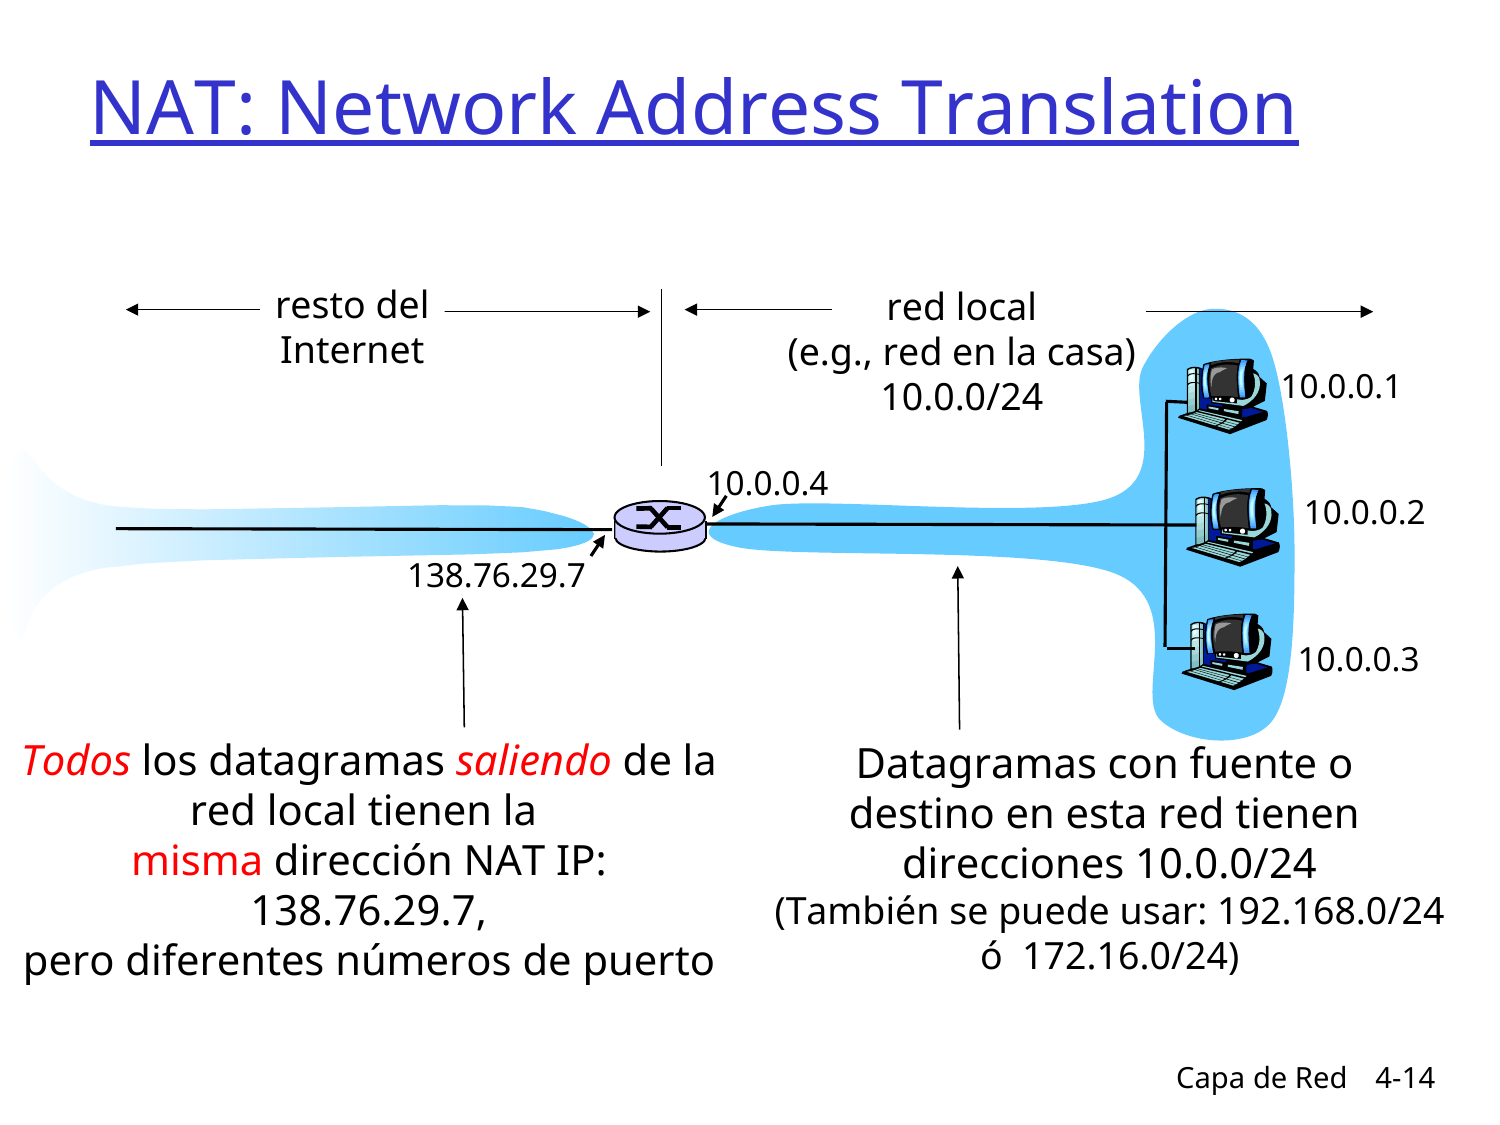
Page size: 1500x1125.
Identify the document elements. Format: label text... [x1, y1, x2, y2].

text_box [614, 501, 706, 552]
text_box [716, 312, 1273, 523]
title NAT: Network Address Translation [75, 15, 1463, 196]
chart [1186, 487, 1282, 567]
text_box 10.0.0.3 [1282, 630, 1435, 687]
text_box Datagramas con fuente o destino en esta red tienen direcciones 10.0.0/24 (También se puede usar: 192.168.0/24 ó 172.16.0/24) [759, 728, 1460, 985]
text_box [708, 404, 1295, 728]
text_box Todos los datagramas saliendo de la red local tienen la misma dirección NAT IP: 138.76.29.7, pero diferentes números de puerto [0, 725, 739, 992]
text_box 10.0.0.1 [1265, 357, 1418, 414]
text_box resto del Internet [260, 273, 445, 379]
text_box 10.0.0.4 [691, 454, 844, 511]
chart [1178, 358, 1270, 435]
text_box red local (e.g., red en la casa) 10.0.0/24 [772, 275, 1152, 426]
text_box 10.0.0.2 [1289, 483, 1441, 540]
text_box 138.76.29.7 [392, 546, 601, 602]
text_box [4, 450, 594, 640]
chart [1181, 612, 1274, 691]
